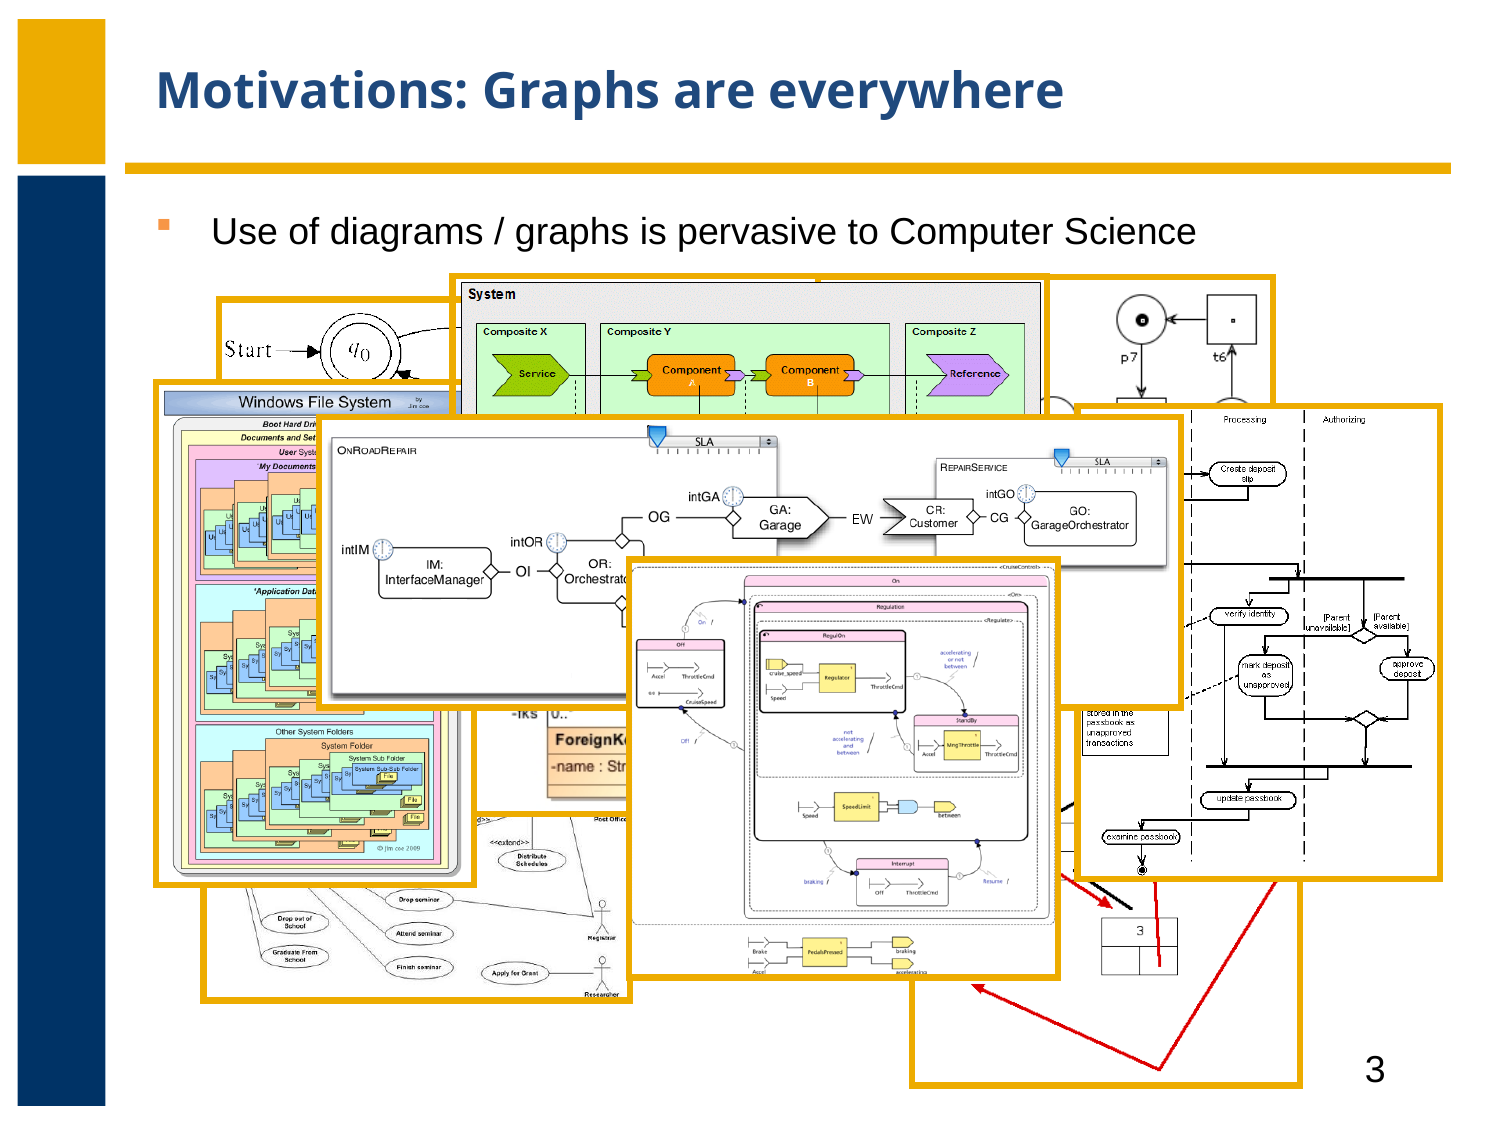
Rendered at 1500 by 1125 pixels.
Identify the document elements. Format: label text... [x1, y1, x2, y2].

picture [455, 278, 1045, 414]
picture [915, 1020, 1297, 1083]
picture [159, 385, 471, 882]
picture [631, 562, 1055, 975]
title Motivations: Graphs are everywhere [140, 24, 1164, 152]
picture [206, 817, 627, 998]
picture [1080, 408, 1437, 877]
picture [221, 302, 449, 379]
list Use of diagrams / graphs is pervasive to Computer Science [140, 199, 1454, 1020]
picture [1050, 279, 1270, 414]
picture [321, 420, 1178, 705]
picture [477, 711, 626, 811]
